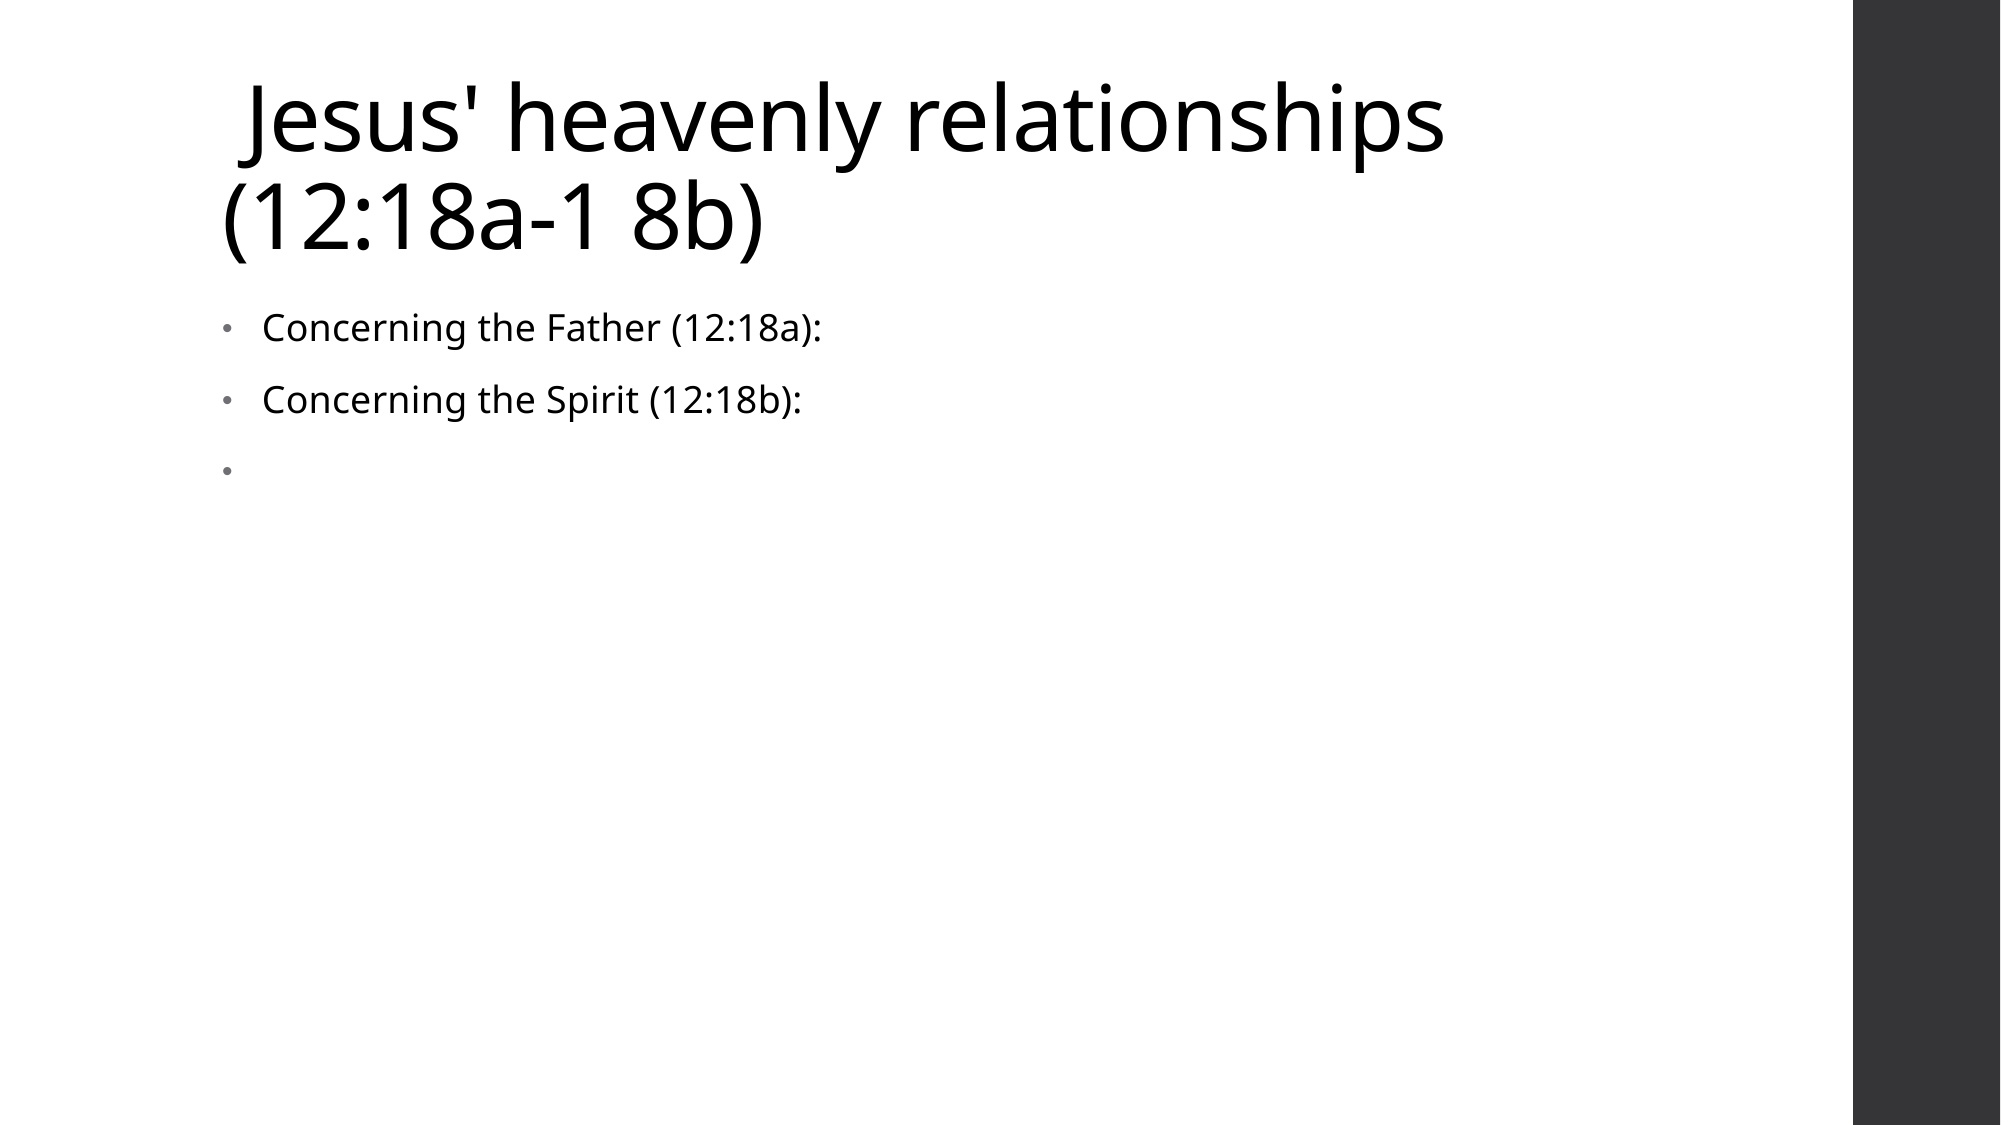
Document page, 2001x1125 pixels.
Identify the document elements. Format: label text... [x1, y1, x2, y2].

title Jesus' heavenly relationships (12:18a-1 8b) [206, 60, 1797, 278]
list Concerning the Father (12:18a): Concerning the Spirit (12:18b): [206, 299, 1617, 1014]
